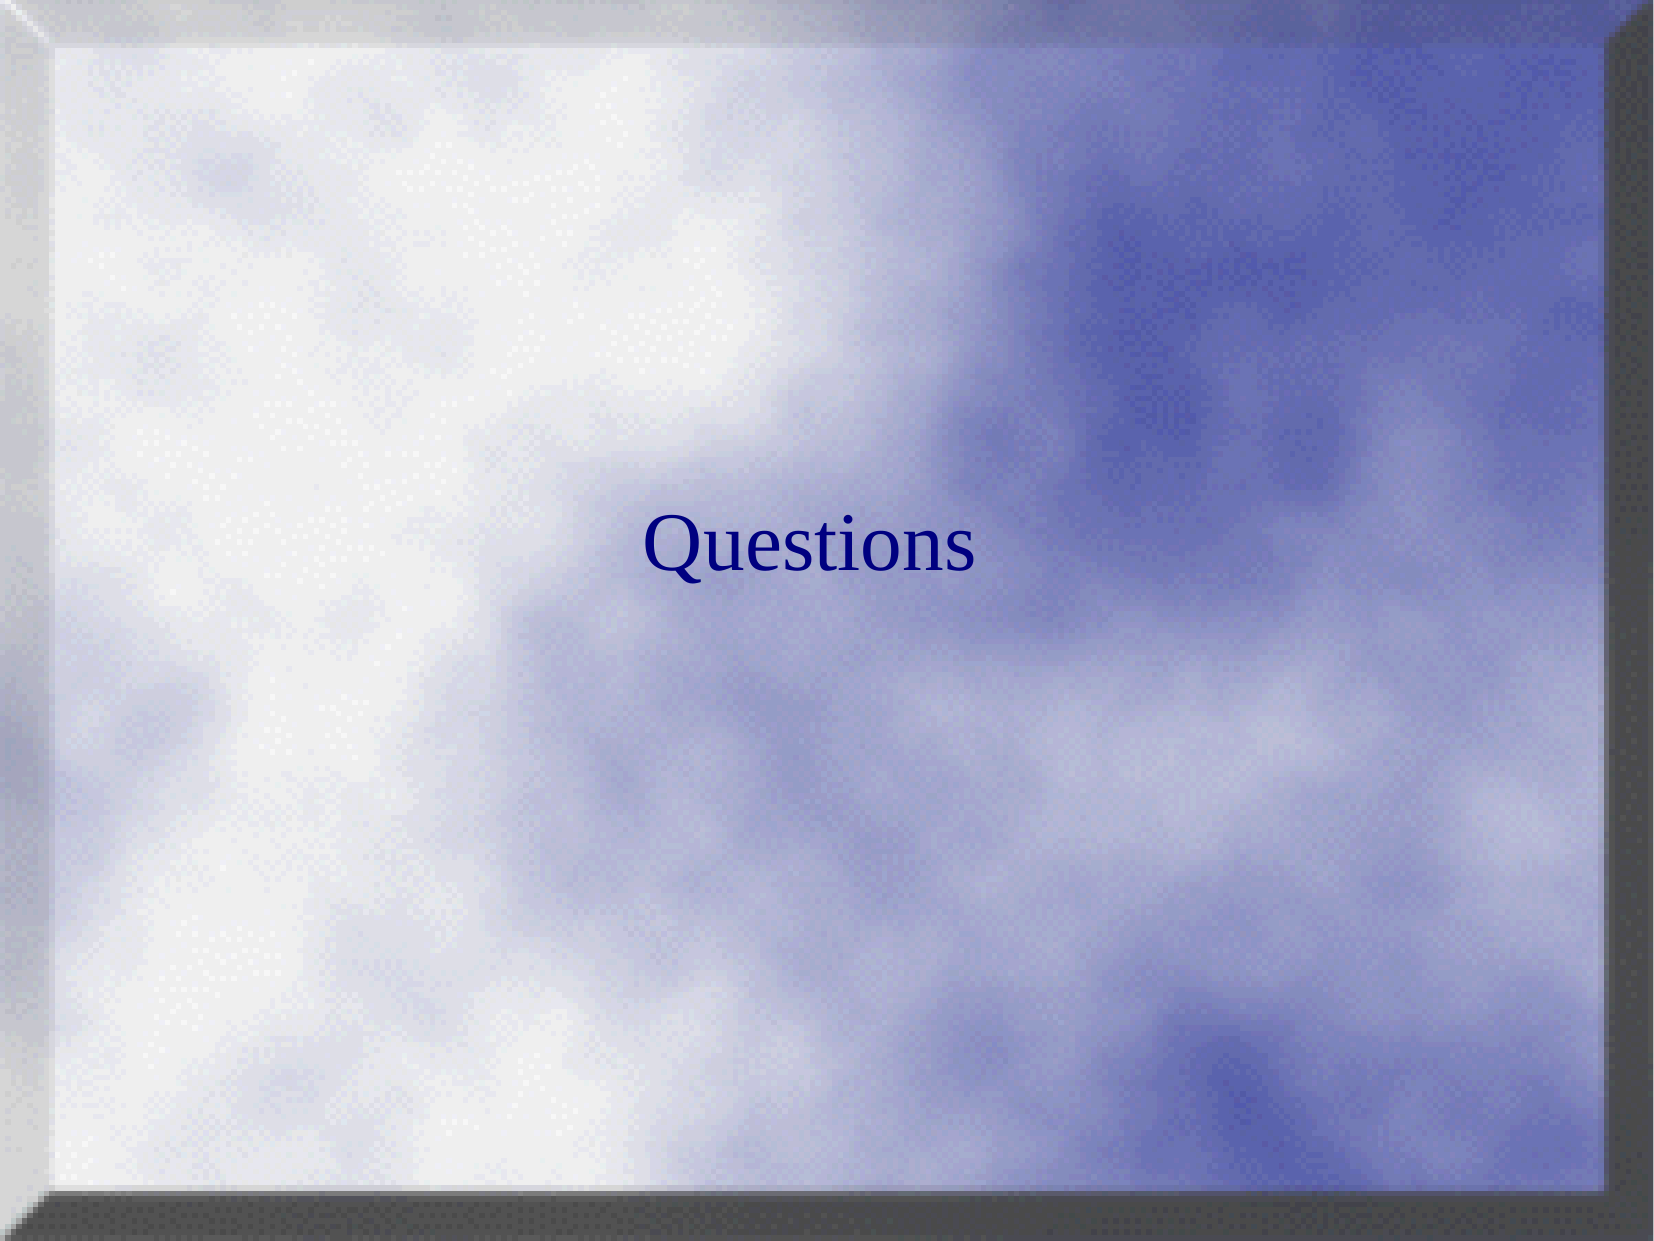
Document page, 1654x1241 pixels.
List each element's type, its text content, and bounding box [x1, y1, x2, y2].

picture [0, 0, 1654, 1241]
title Questions [190, 455, 1430, 628]
